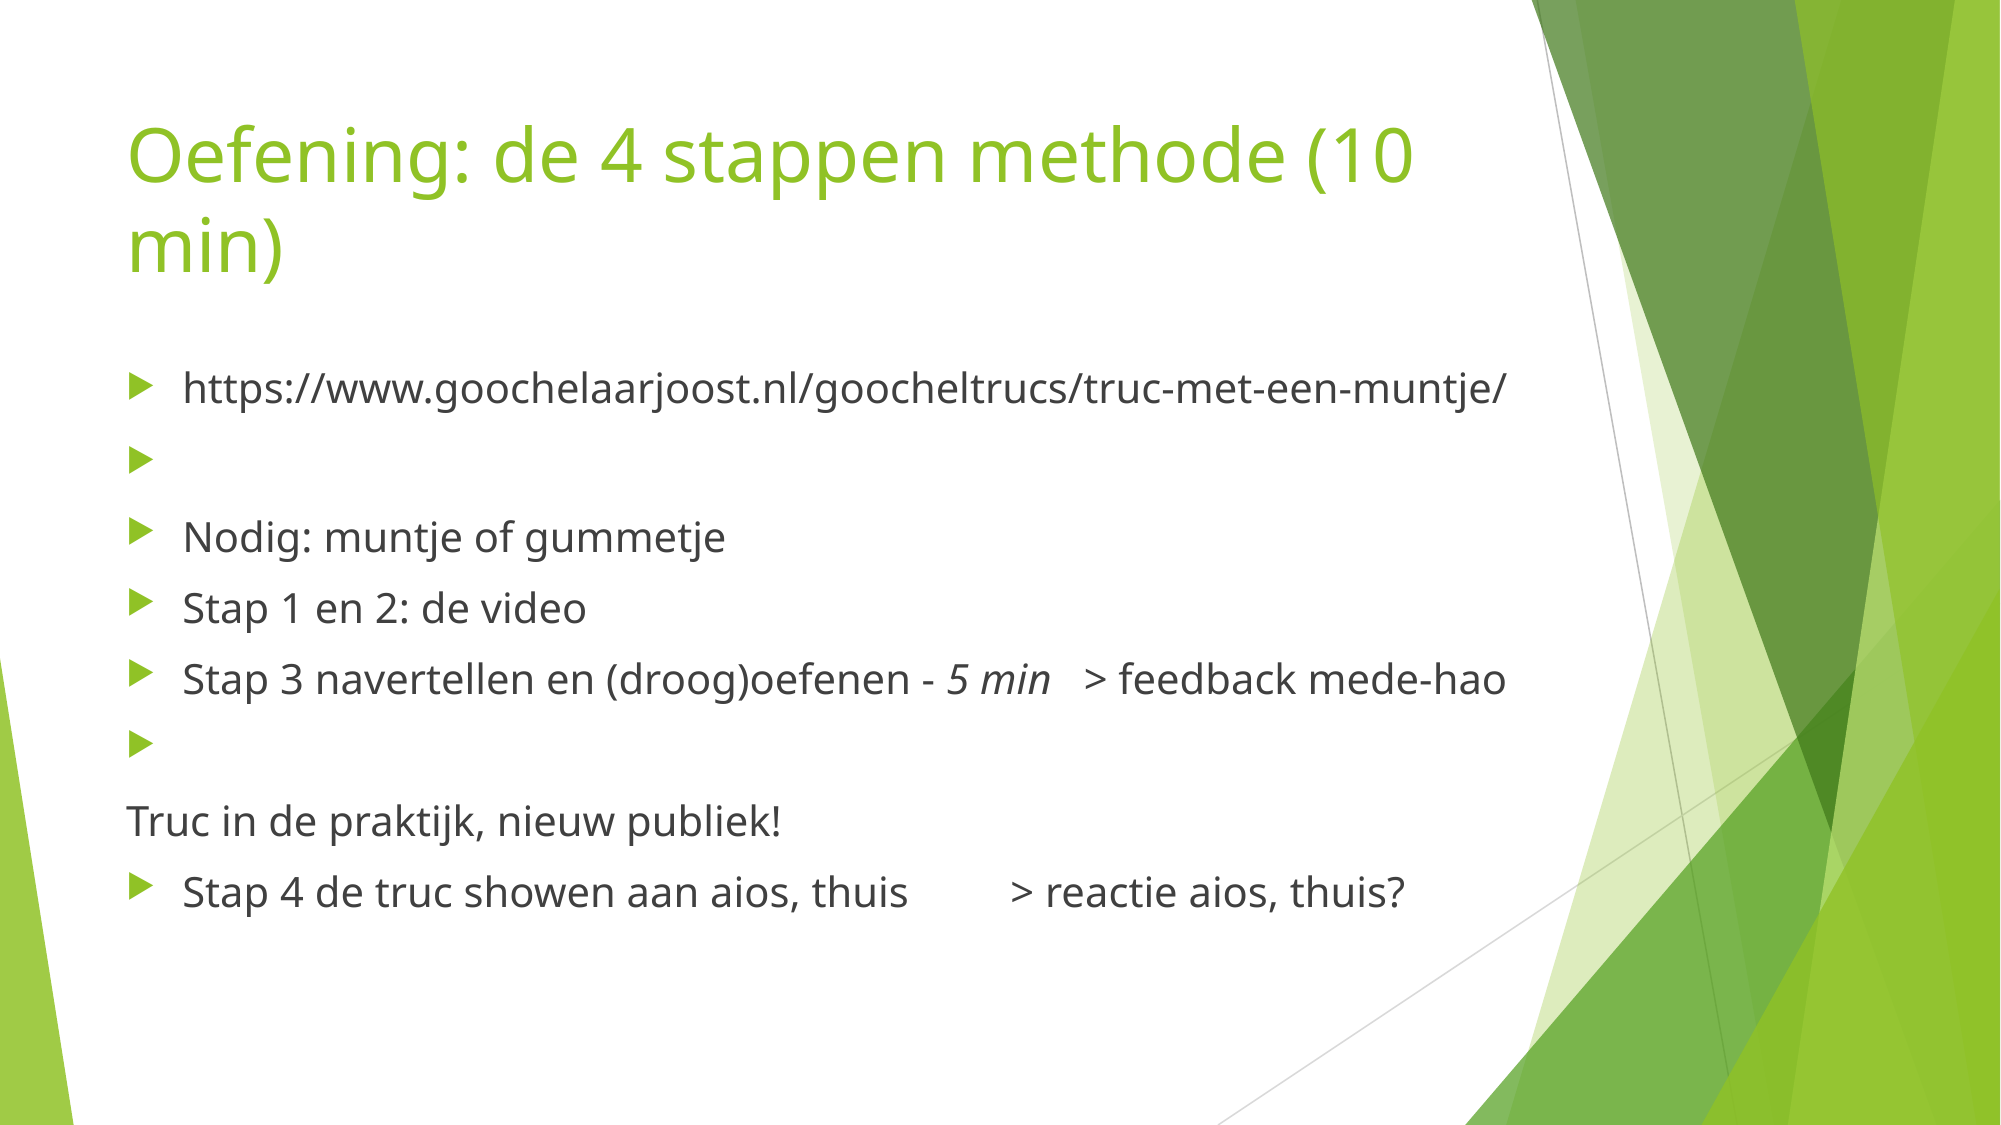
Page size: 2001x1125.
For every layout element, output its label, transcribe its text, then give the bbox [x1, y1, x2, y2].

list https://www.goochelaarjoost.nl/goocheltrucs/truc-met-een-muntje/ Nodig: muntje of gummetje Stap 1 en 2: de video Stap 3 navertellen en (droog)oefenen - 5 min > feedback mede-hao Truc in de praktijk, nieuw publiek! Stap 4 de truc showen aan aios, thuis > reactie aios, thuis? [111, 354, 1603, 992]
title Oefening: de 4 stappen methode (10 min) [111, 99, 1573, 317]
